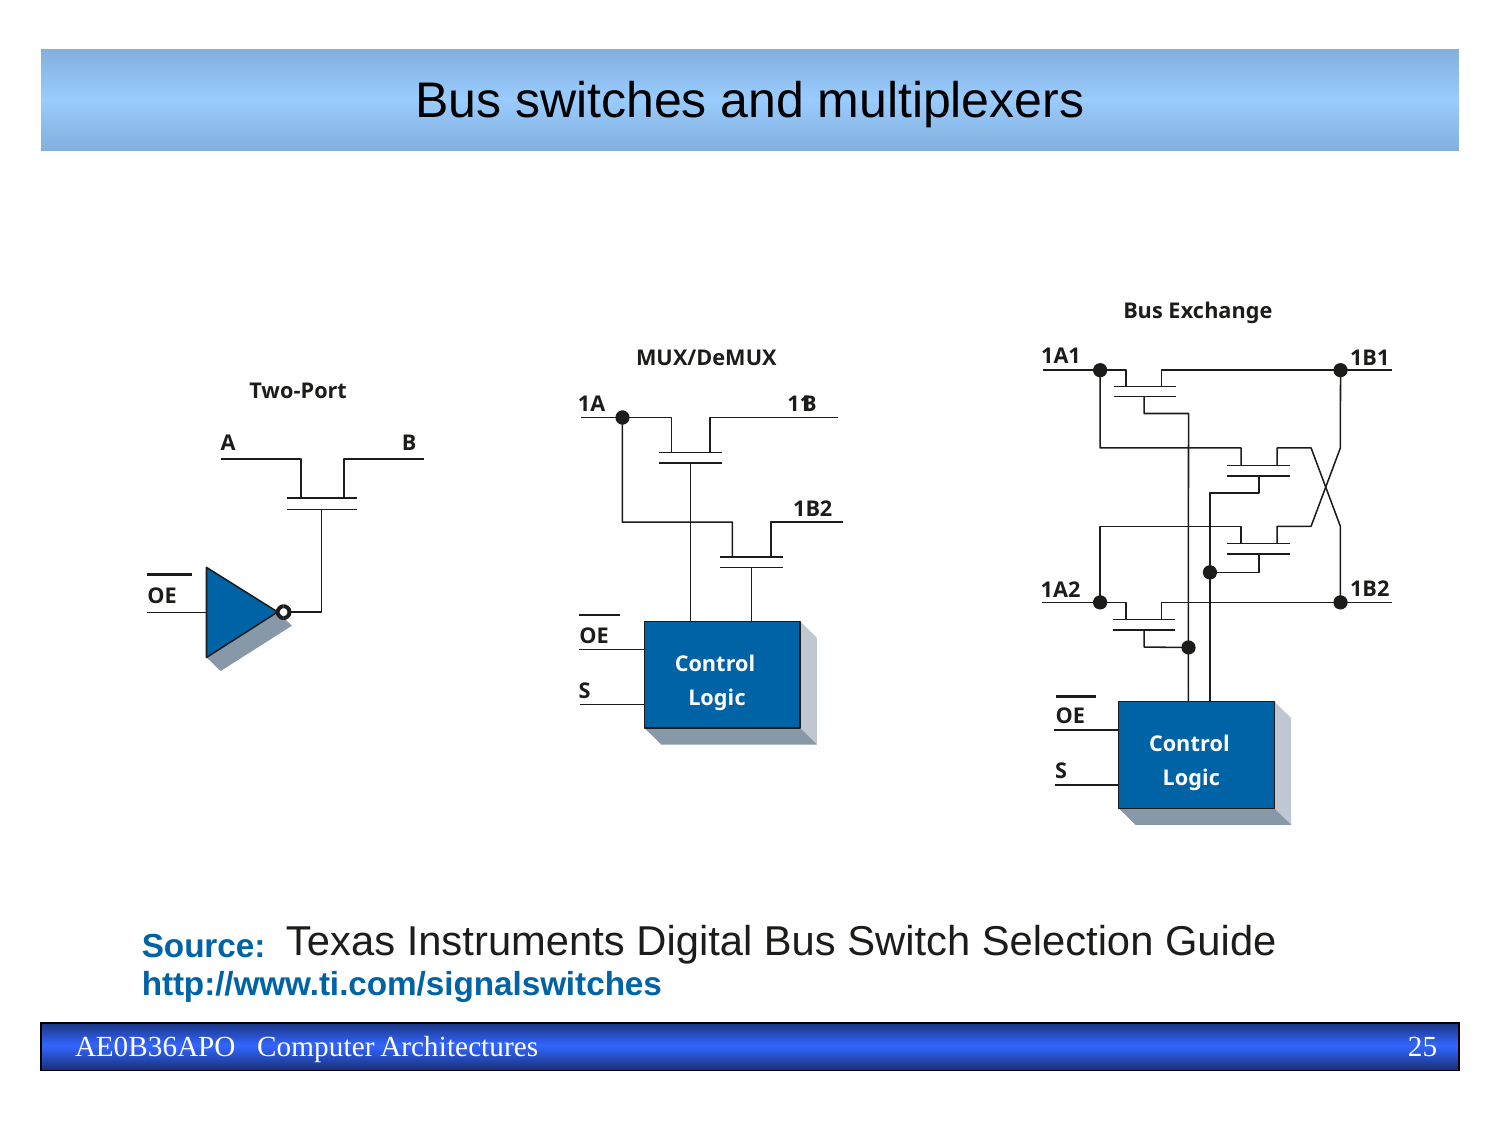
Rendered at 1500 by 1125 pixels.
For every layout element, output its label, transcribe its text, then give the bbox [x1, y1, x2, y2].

text_box [1333, 363, 1348, 378]
text_box [1333, 595, 1339, 602]
text_box B [802, 388, 824, 417]
text_box OE [1055, 700, 1099, 729]
text_box 11 [787, 388, 802, 417]
text_box MUX/DeMUX [636, 342, 833, 375]
text_box OE [579, 620, 623, 649]
text_box OE [579, 650, 623, 654]
text_box S [1054, 755, 1076, 788]
text_box [1202, 565, 1217, 580]
text_box [206, 567, 292, 672]
text_box [1342, 595, 1348, 602]
text_box 1B2 [793, 492, 854, 526]
text_box [644, 621, 817, 745]
text_box Two-Port [249, 375, 408, 413]
text_box OE [147, 613, 195, 617]
text_box B [802, 418, 824, 422]
text_box Control [1149, 728, 1265, 762]
text_box Texas Instruments Digital Bus Switch Selection Guide [285, 918, 1276, 1001]
text_box Bus Exchange [1123, 294, 1342, 328]
text_box 1A1 [1040, 340, 1102, 374]
text_box [1094, 603, 1108, 610]
text_box Logic [688, 682, 772, 715]
text_box S [578, 675, 600, 708]
text_box [1093, 363, 1108, 378]
text_box Control [674, 648, 791, 682]
text_box [1102, 595, 1108, 602]
text_box 1A2 [1040, 574, 1102, 607]
text_box Logic [1162, 762, 1246, 795]
text_box 1A [577, 388, 620, 422]
text_box 11 [787, 418, 802, 422]
text_box [1118, 701, 1292, 825]
text_box B [401, 426, 426, 464]
text_box [1181, 640, 1196, 655]
text_box Source: http://www.ti.com/signalswitches [141, 927, 681, 1003]
text_box 1B2 [1349, 573, 1411, 607]
text_box A [220, 426, 245, 464]
text_box OE [147, 580, 195, 612]
text_box [615, 410, 630, 425]
text_box 1B1 [1349, 341, 1411, 375]
title Bus switches and multiplexers [41, 49, 1459, 151]
text_box [1333, 603, 1348, 610]
